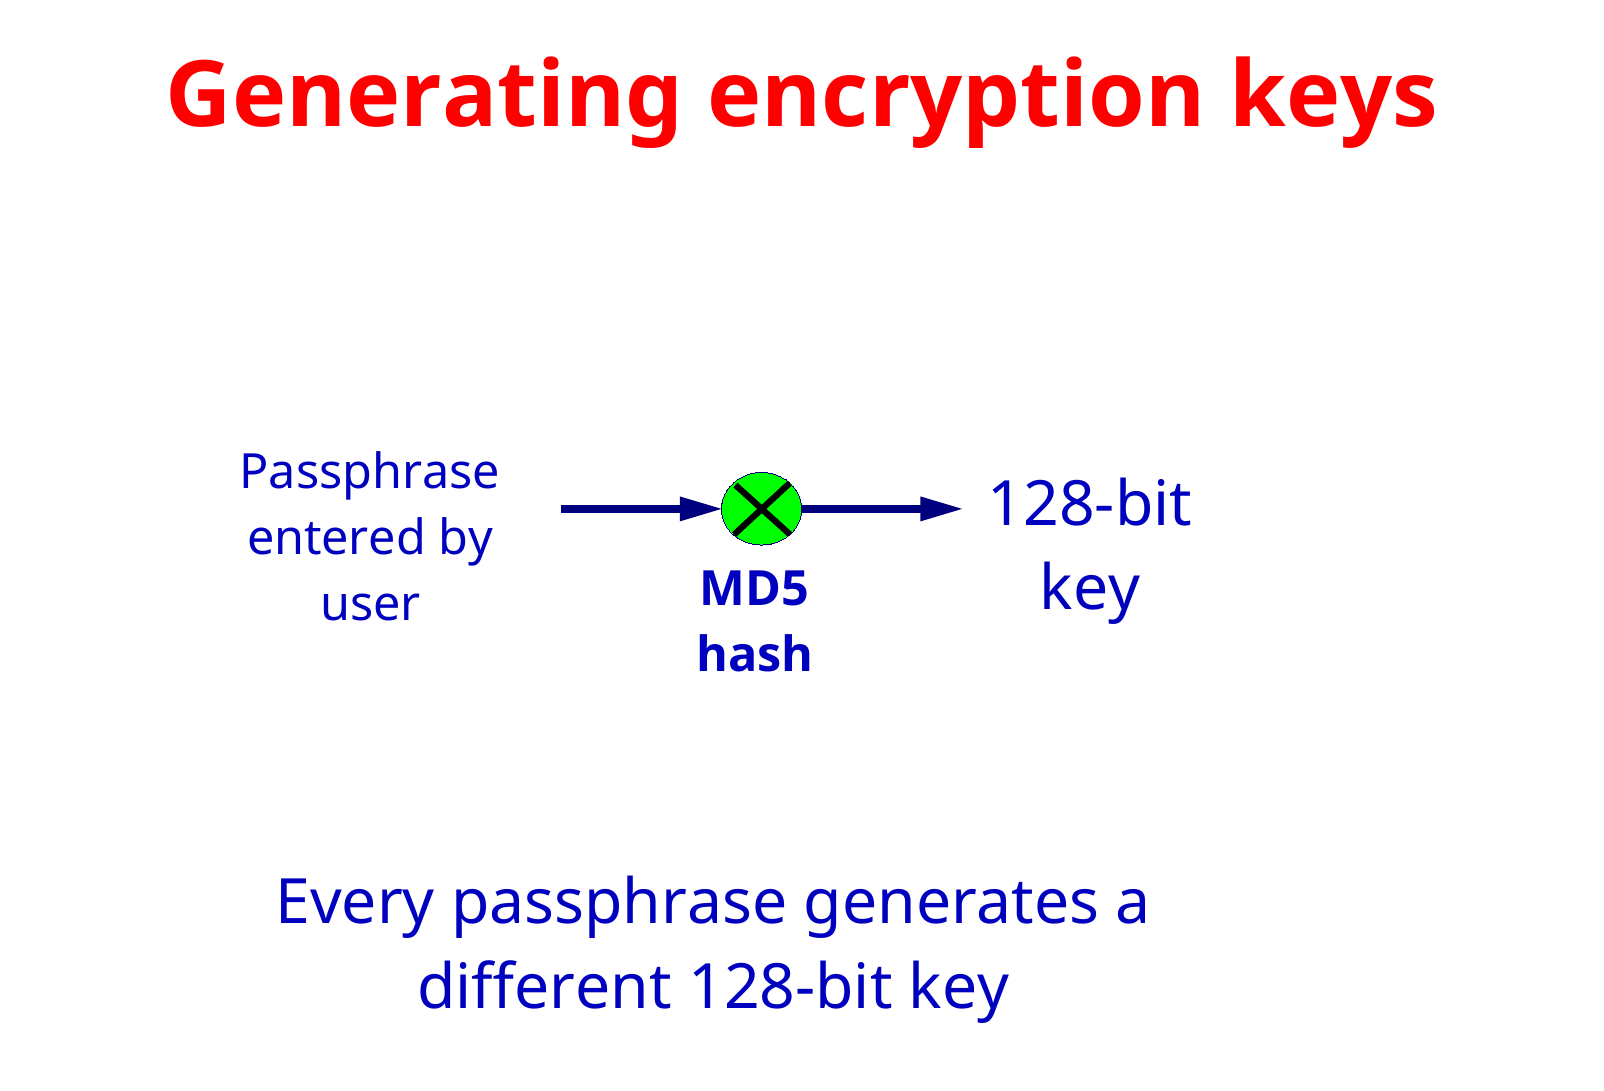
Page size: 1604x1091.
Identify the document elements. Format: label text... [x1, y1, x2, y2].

text_box [768, 486, 802, 532]
text_box [721, 472, 787, 536]
text_box 128-bit key [987, 458, 1193, 629]
text_box [736, 514, 787, 546]
text_box MD5 hash [696, 553, 814, 686]
title Generating encryption keys [151, 25, 1454, 199]
text_box Passphrase entered by user [239, 436, 501, 635]
text_box Every passphrase generates a different 128-bit key [275, 857, 1152, 1028]
